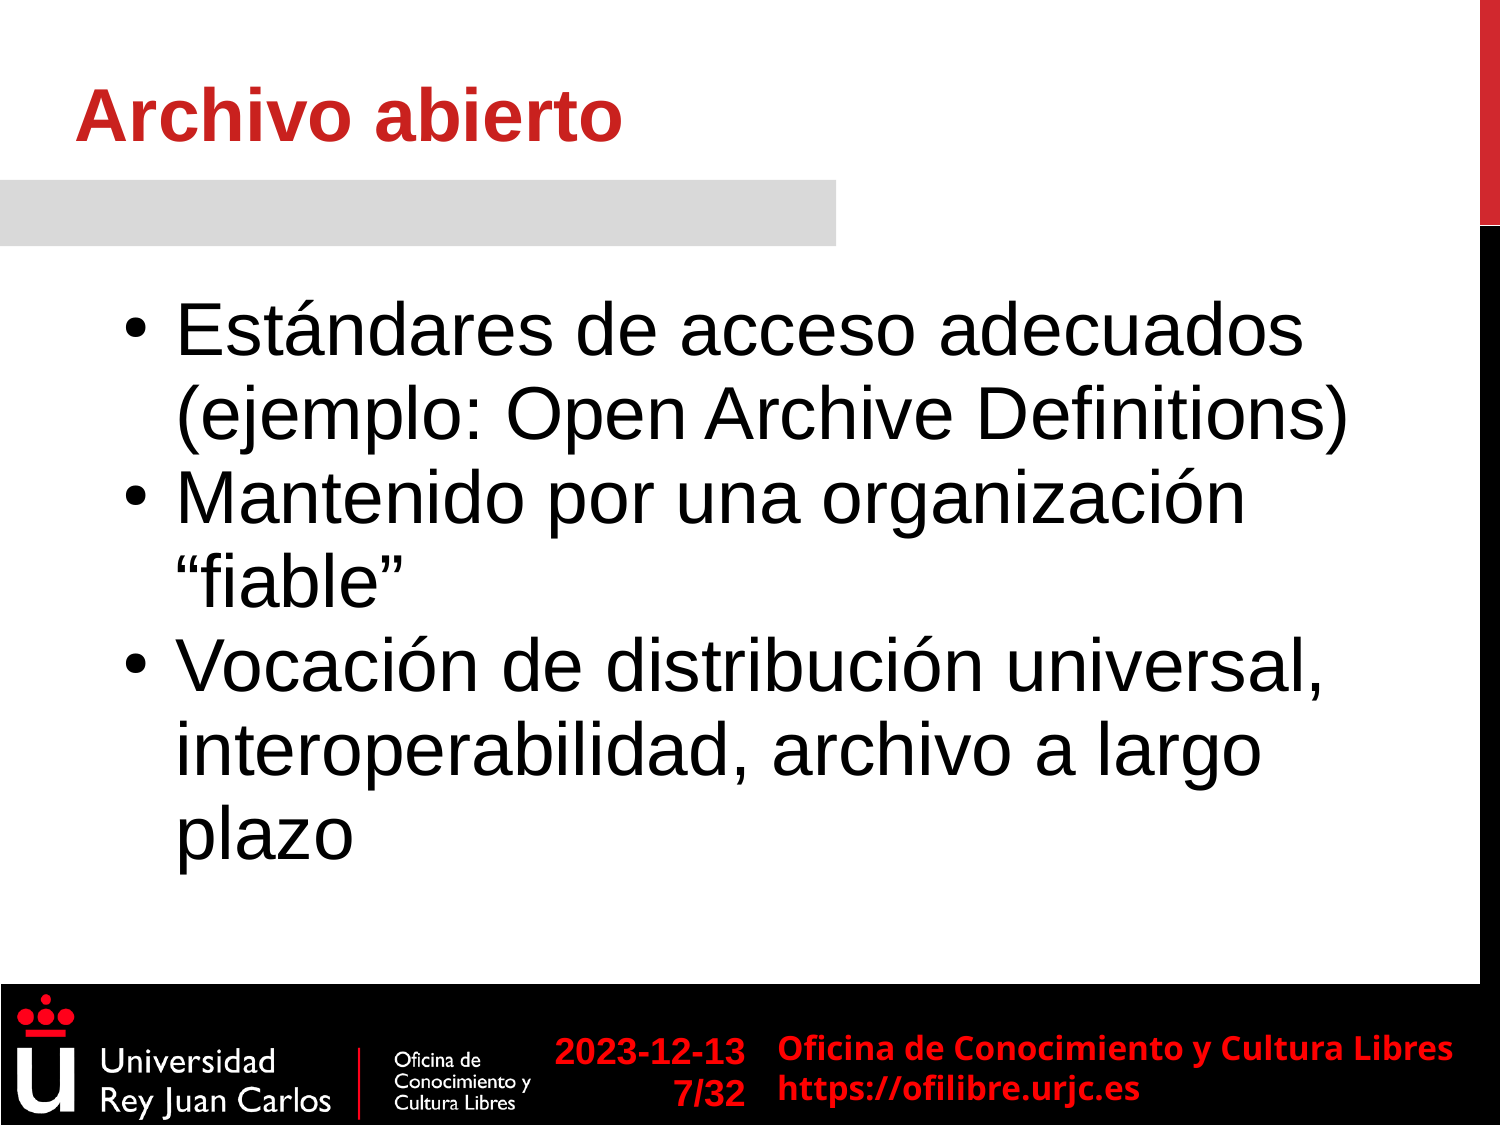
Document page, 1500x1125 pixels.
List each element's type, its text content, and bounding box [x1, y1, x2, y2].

text_box Estándares de acceso adecuados (ejemplo: Open Archive Definitions) Mantenido por una organización “fiable” Vocación de distribución universal, interoperabilidad, archivo a largo plazo [90, 280, 1381, 967]
text_box Archivo abierto [60, 66, 691, 249]
title [75, 7, 1425, 196]
picture [17, 994, 531, 1120]
